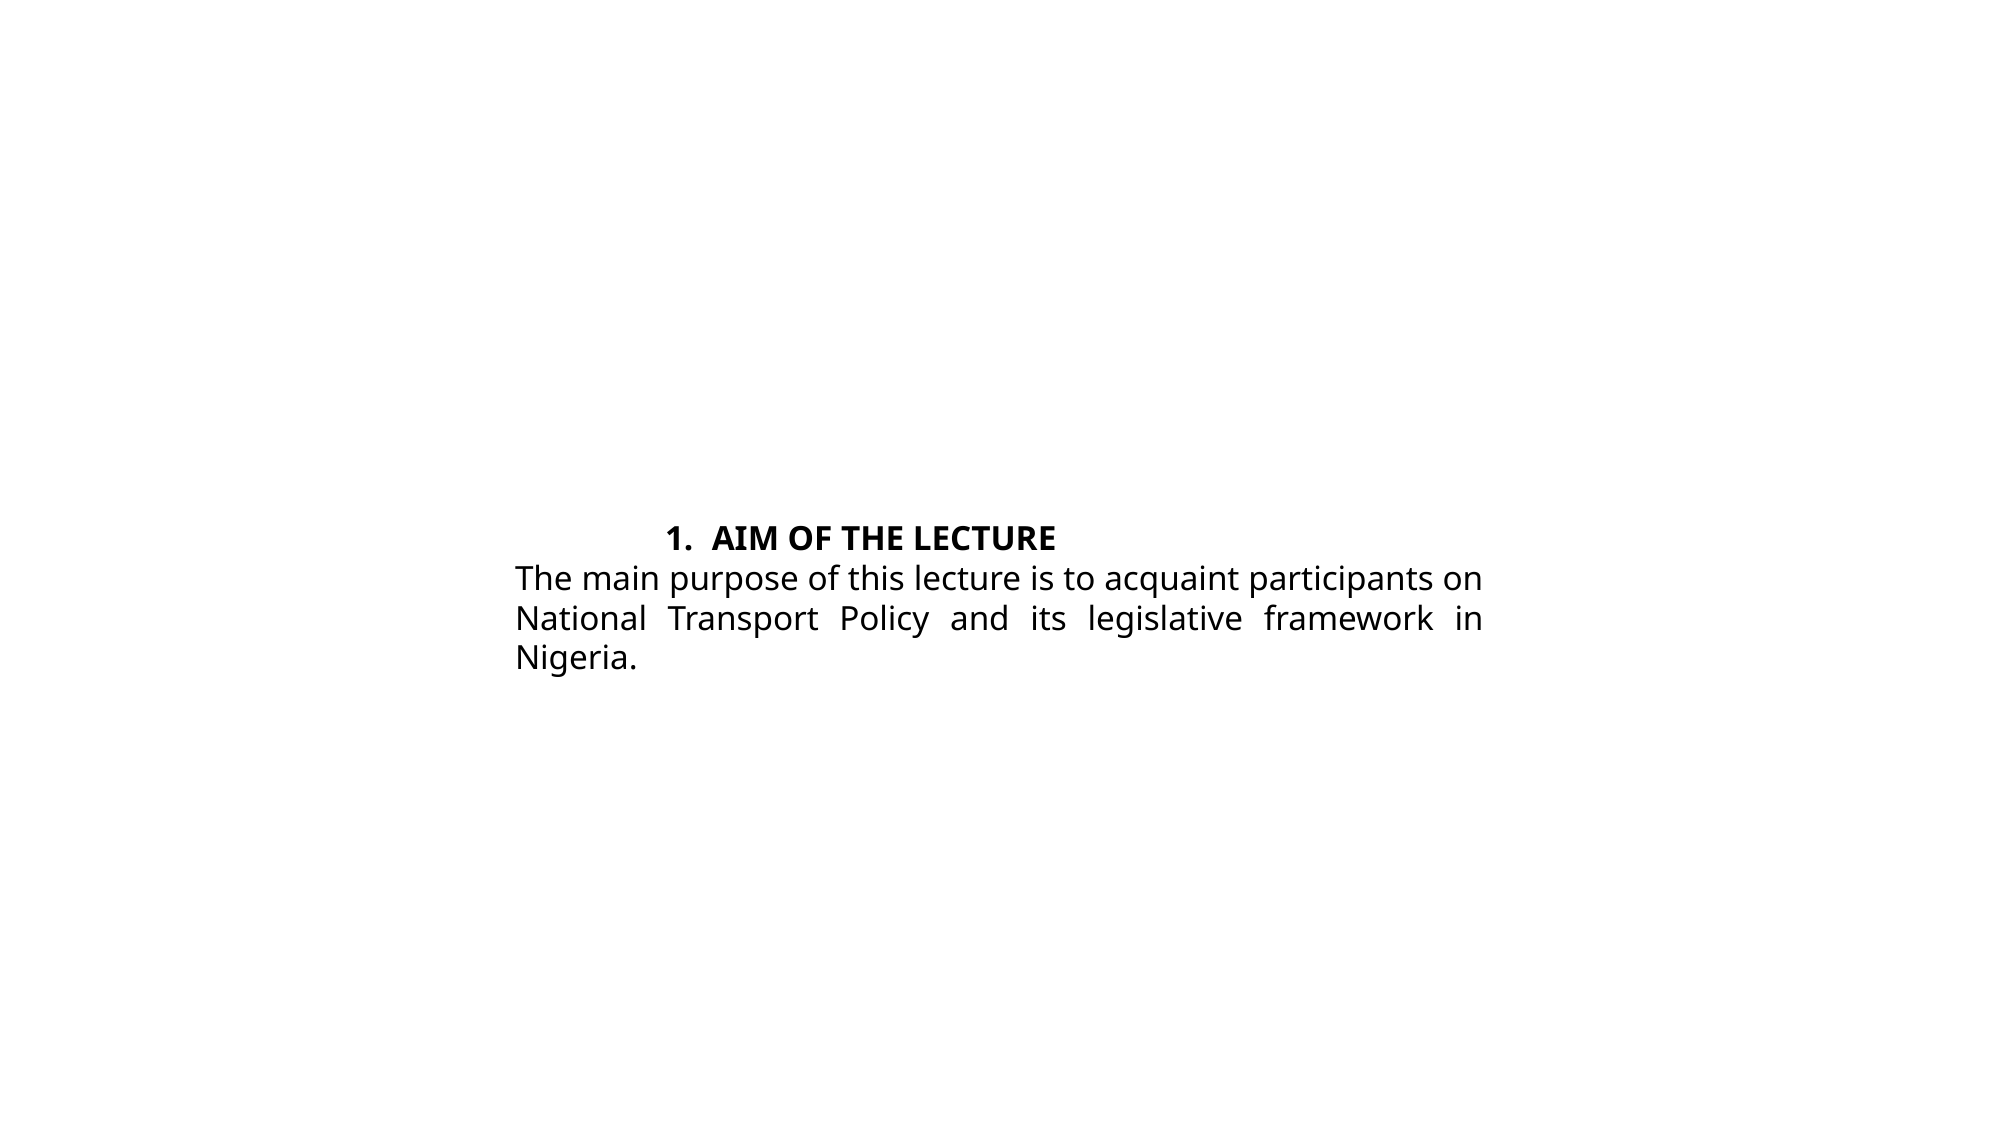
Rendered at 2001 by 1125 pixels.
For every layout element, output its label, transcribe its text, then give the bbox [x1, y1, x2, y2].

text_box AIM OF THE LECTURE The main purpose of this lecture is to acquaint participants on National Transport Policy and its legislative framework in Nigeria. [500, 509, 1500, 804]
